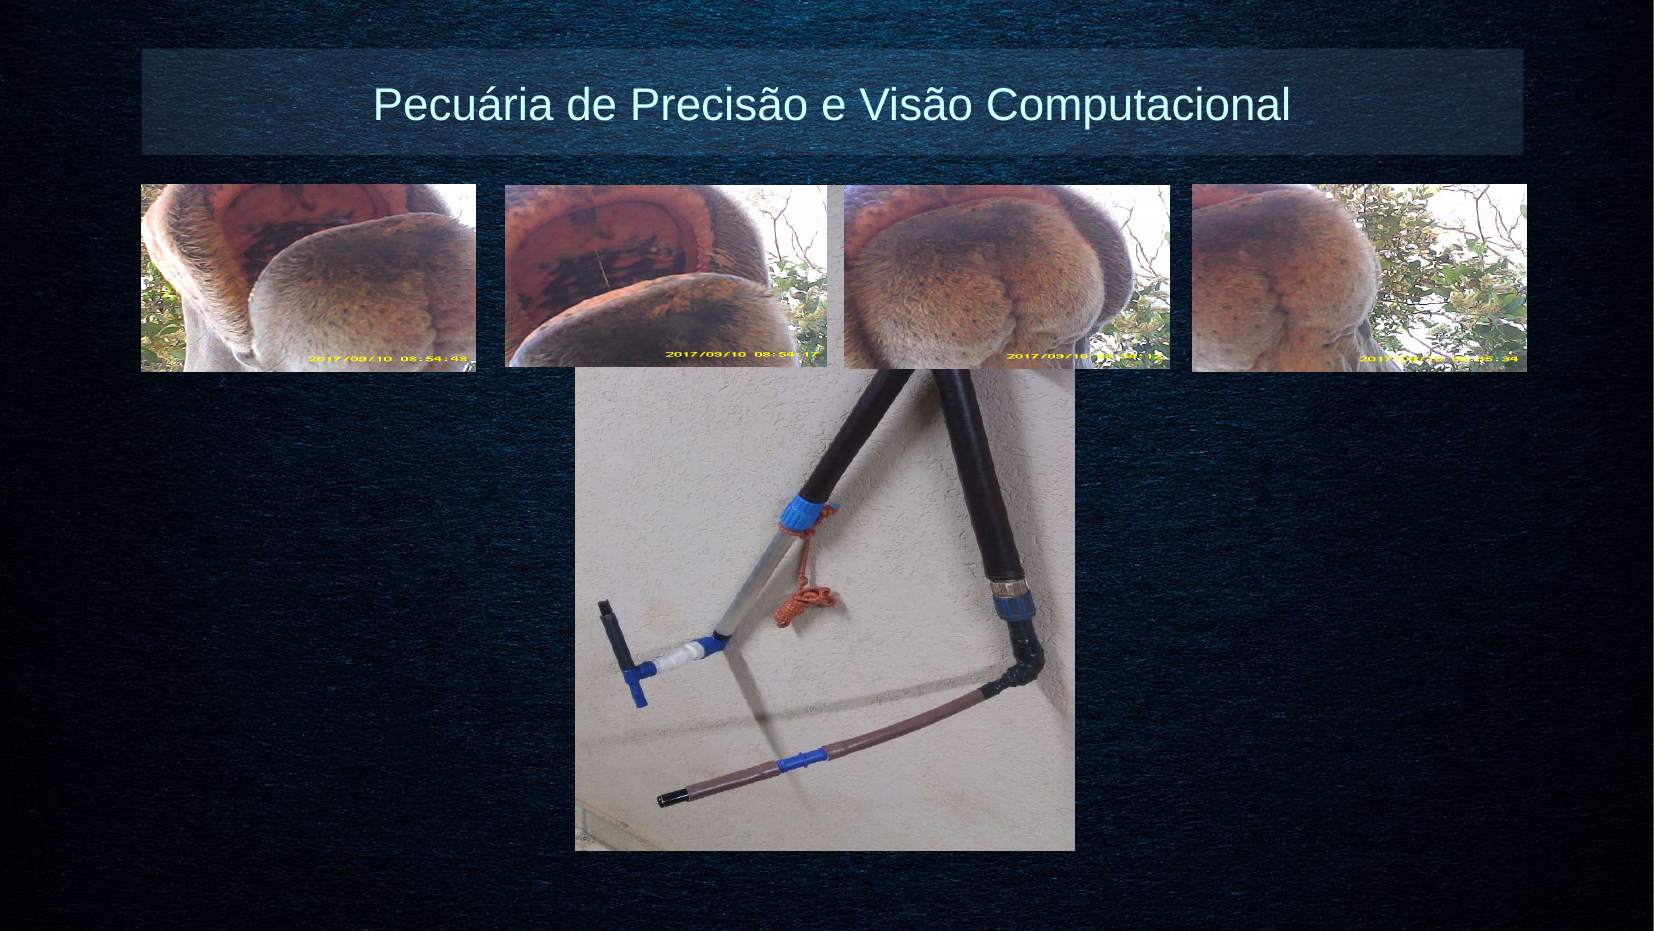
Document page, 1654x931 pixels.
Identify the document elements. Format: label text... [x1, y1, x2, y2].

picture [0, 0, 1654, 931]
text_box Pecuária de Precisão e Visão Computacional [141, 48, 1524, 155]
